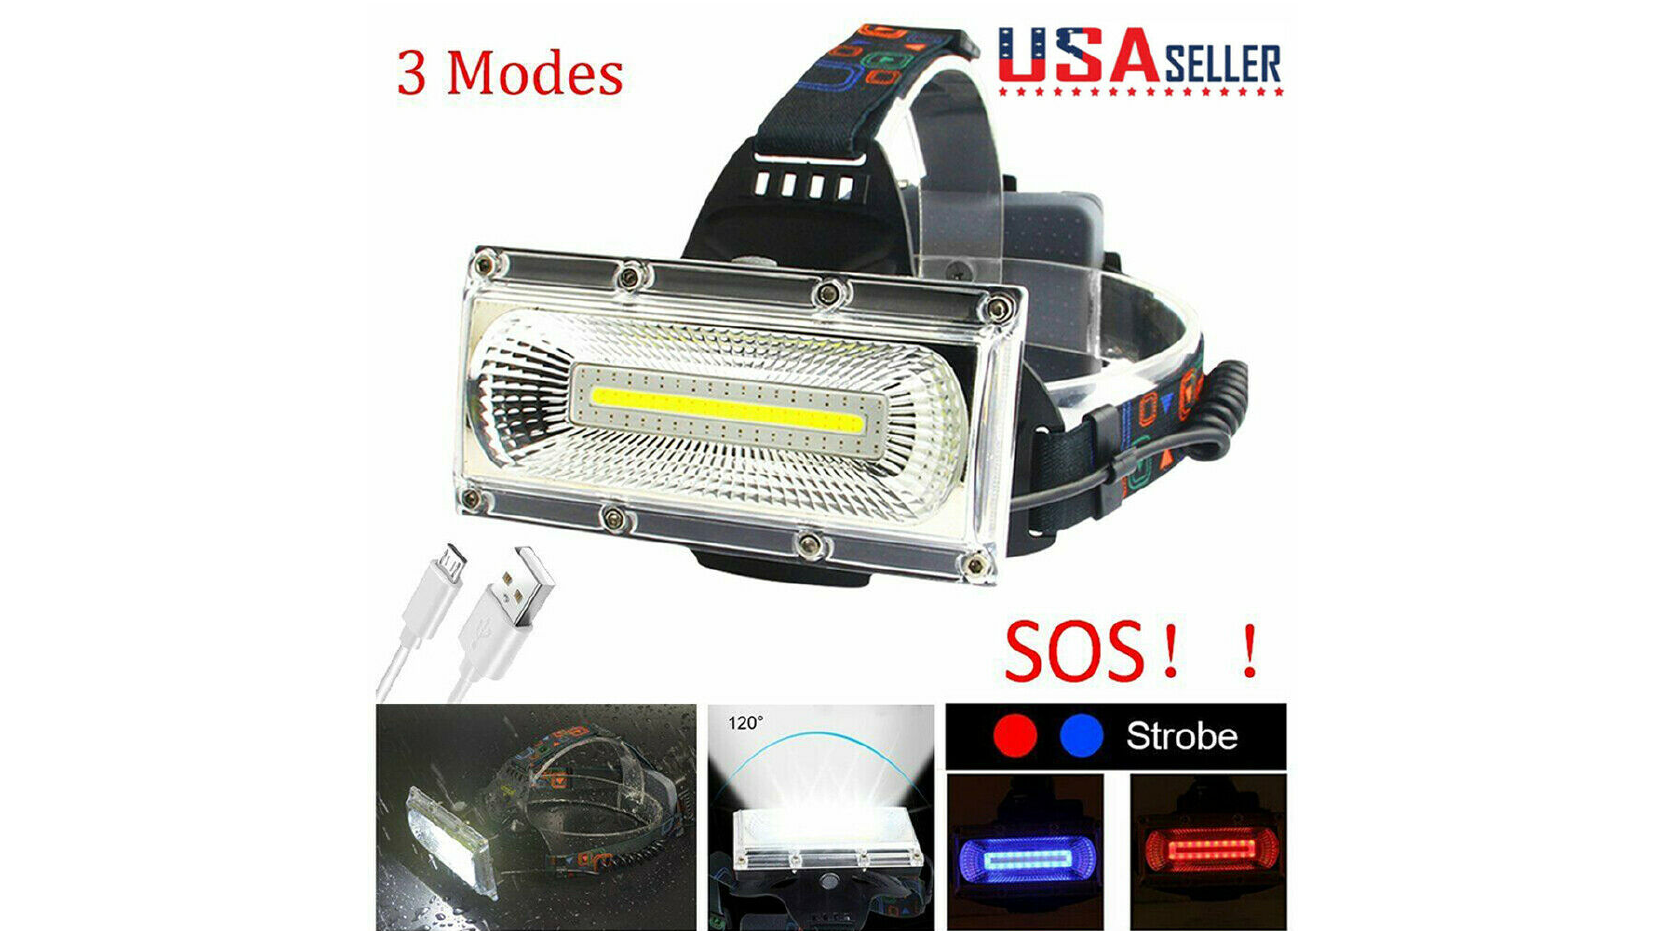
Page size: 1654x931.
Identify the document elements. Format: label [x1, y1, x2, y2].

picture [367, 3, 1298, 931]
